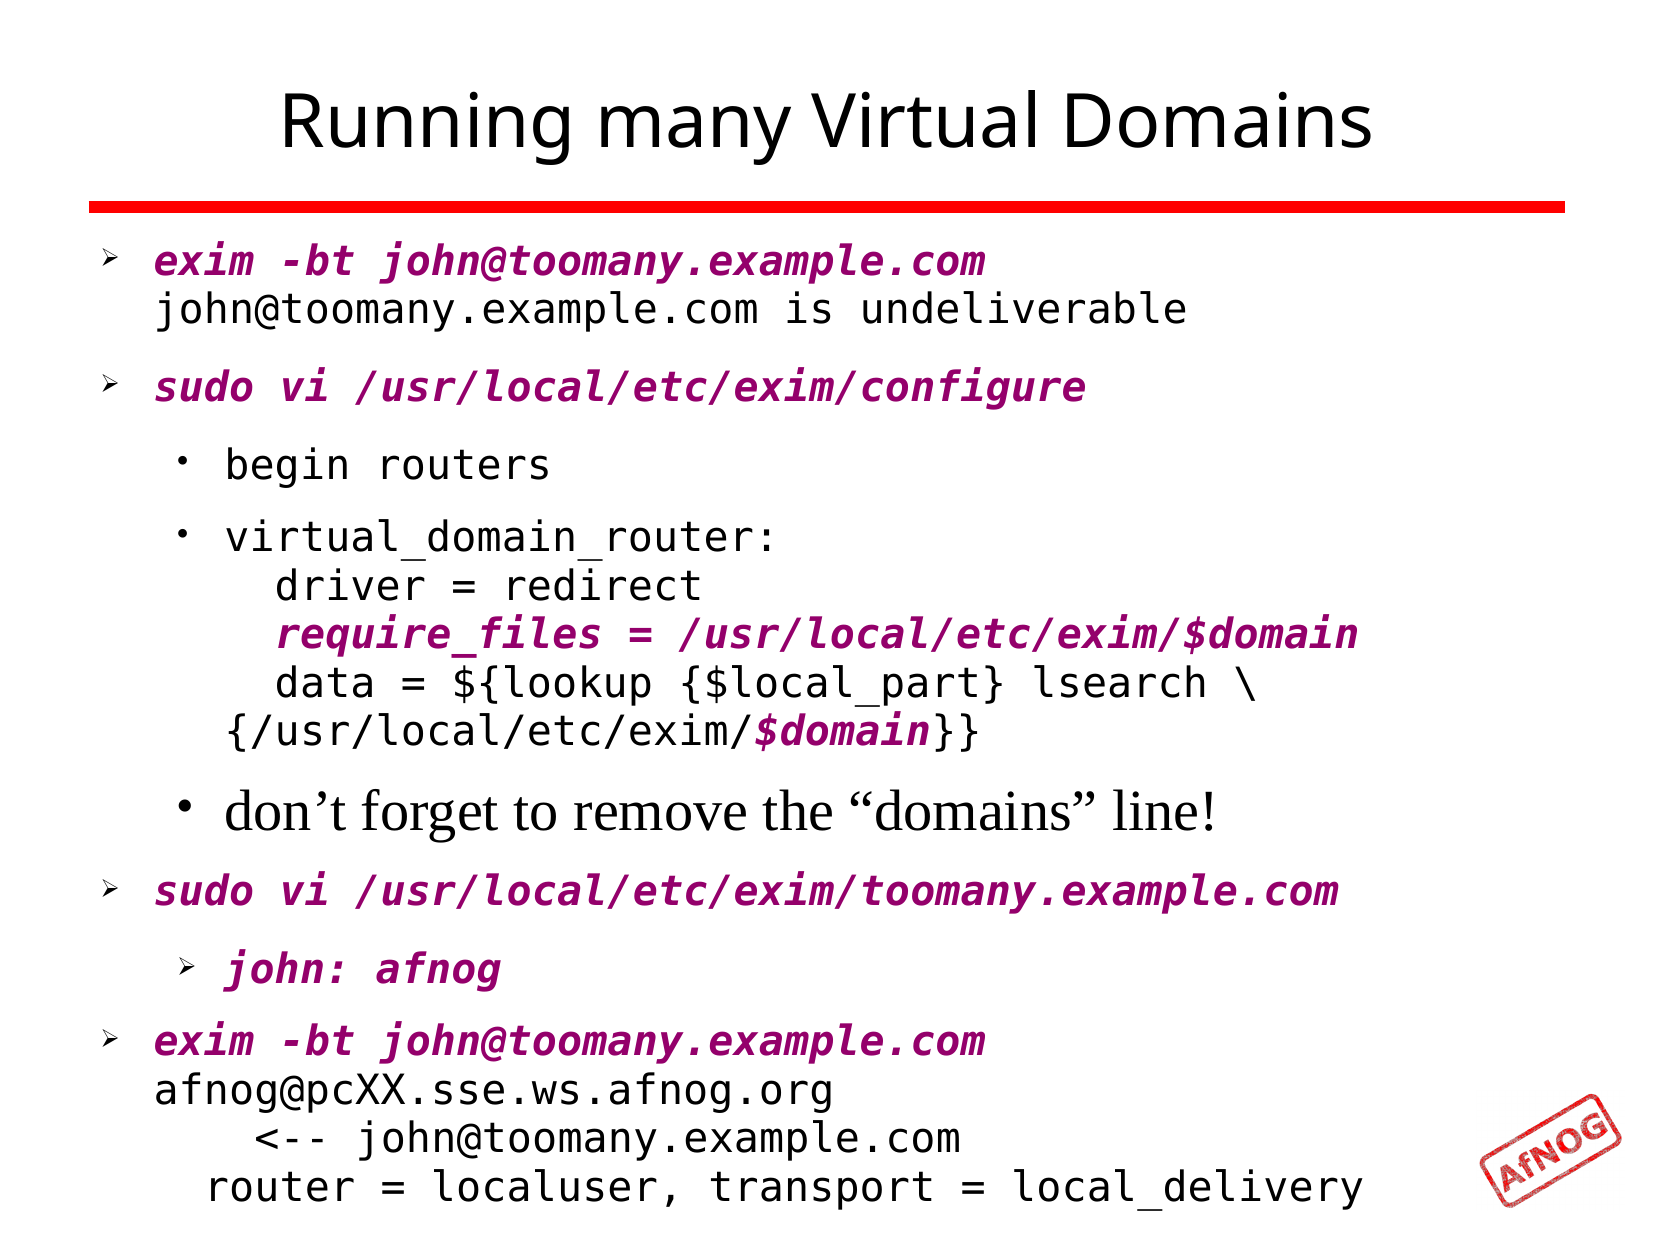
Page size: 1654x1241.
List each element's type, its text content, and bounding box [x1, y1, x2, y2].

title Running many Virtual Domains [88, 29, 1565, 207]
list exim -bt john@toomany.example.com john@toomany.example.com is undeliverable sudo vi /usr/local/etc/exim/configure begin routers virtual_domain_router: driver = redirect require_files = /usr/local/etc/exim/$domain data = ${lookup {$local_part} lsearch \ {/usr/local/etc/exim/$domain}} don’t forget to remove the “domains” line! sudo vi /usr/local/etc/exim/toomany.example.com john: afnog exim -bt john@toomany.example.com afnog@pcXX.sse.ws.afnog.org <-- john@toomany.example.com router = localuser, transport = local_delivery [82, 236, 1571, 1212]
picture [1571, 1090, 1625, 1211]
